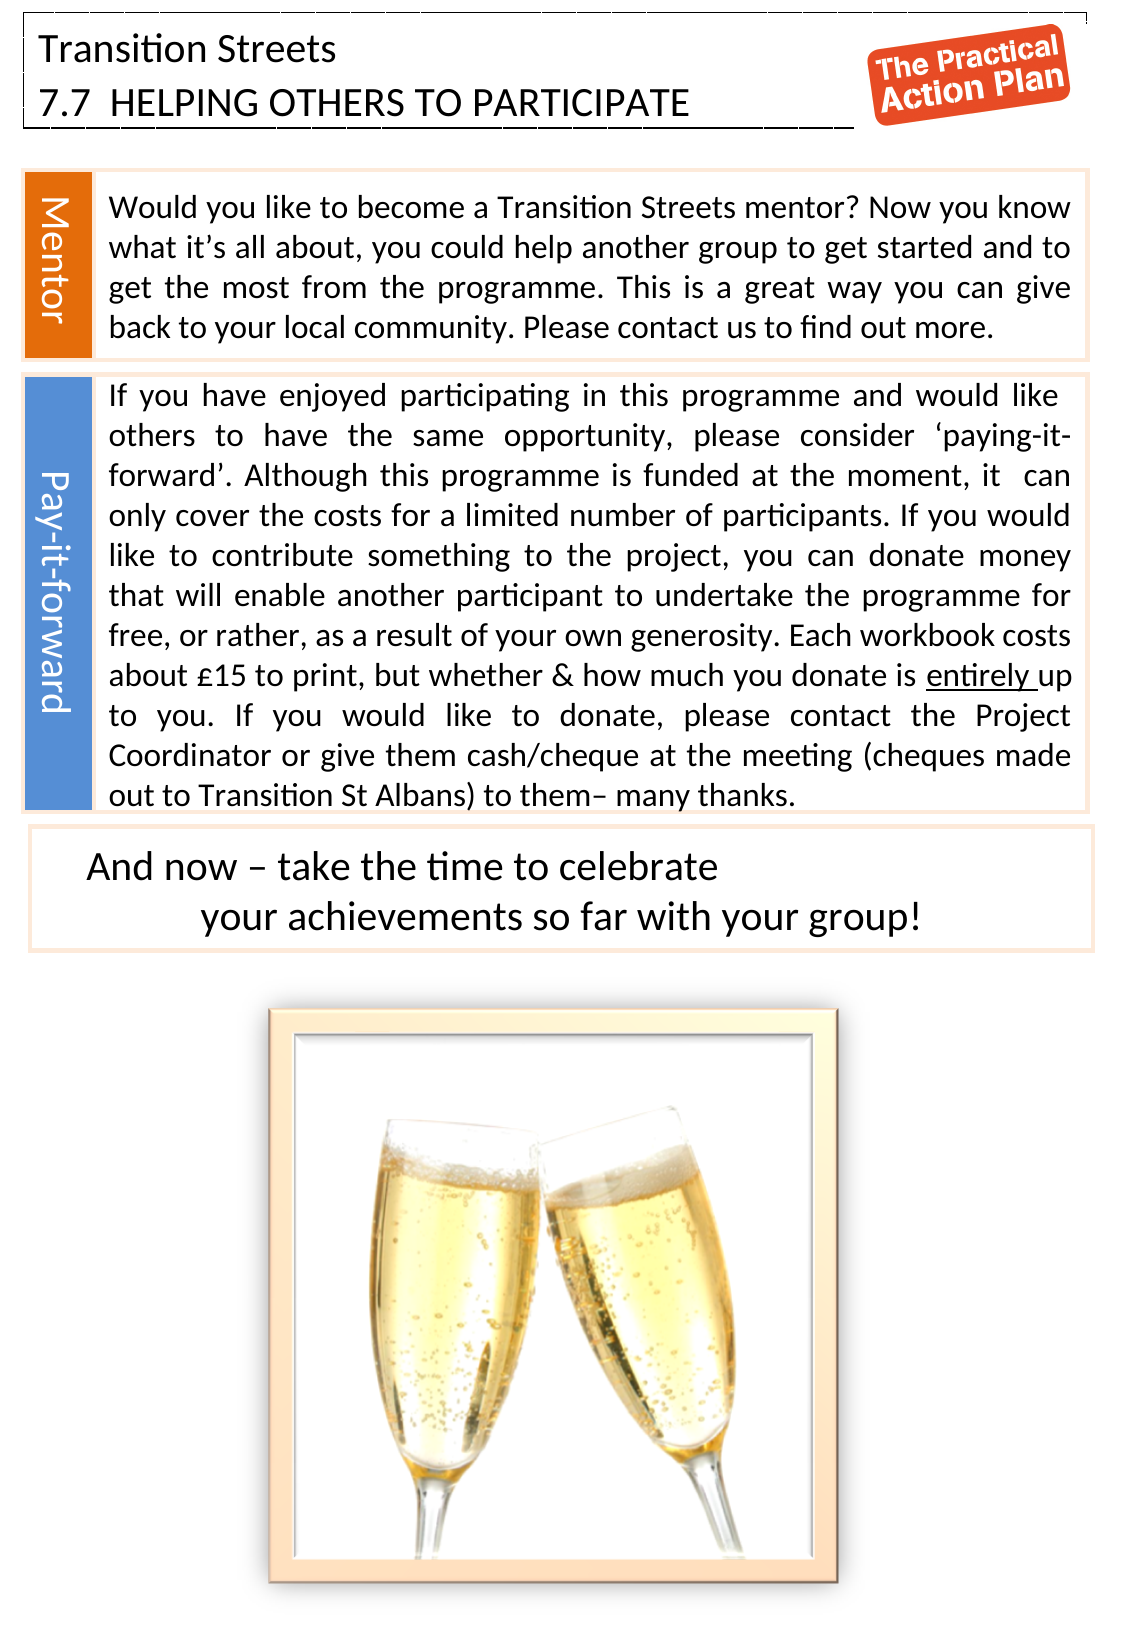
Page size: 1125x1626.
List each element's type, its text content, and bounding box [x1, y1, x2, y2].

text_box If you have enjoyed participating in this programme and would like others to have the same opportunity, please consider ‘paying-it-forward’. Although this programme is funded at the moment, it can only cover the costs for a limited number of participants. If you would like to contribute something to the project, you can donate money that will enable another participant to undertake the programme for free, or rather, as a result of your own generosity. Each workbook costs about £15 to print, but whether & how much you donate is entirely up to you. If you would like to donate, please contact the Project Coordinator or give them cash/cheque at the meeting (cheques made out to Transition St Albans) to them– many thanks. [95, 374, 1088, 812]
text_box Mentor [23, 170, 95, 360]
text_box 7.7 HELPING OTHERS TO PARTICIPATE [23, 67, 766, 133]
text_box Transition Streets [23, 12, 1087, 129]
picture [854, 24, 1087, 129]
text_box Pay-it-forward [23, 374, 95, 812]
picture [227, 967, 880, 1626]
text_box And now – take the time to celebrate your achievements so far with your group! [30, 826, 1094, 951]
text_box Would you like to become a Transition Streets mentor? Now you know what it’s all about, you could help another group to get started and to get the most from the programme. This is a great way you can give back to your local community. Please contact us to find out more. [95, 170, 1088, 360]
